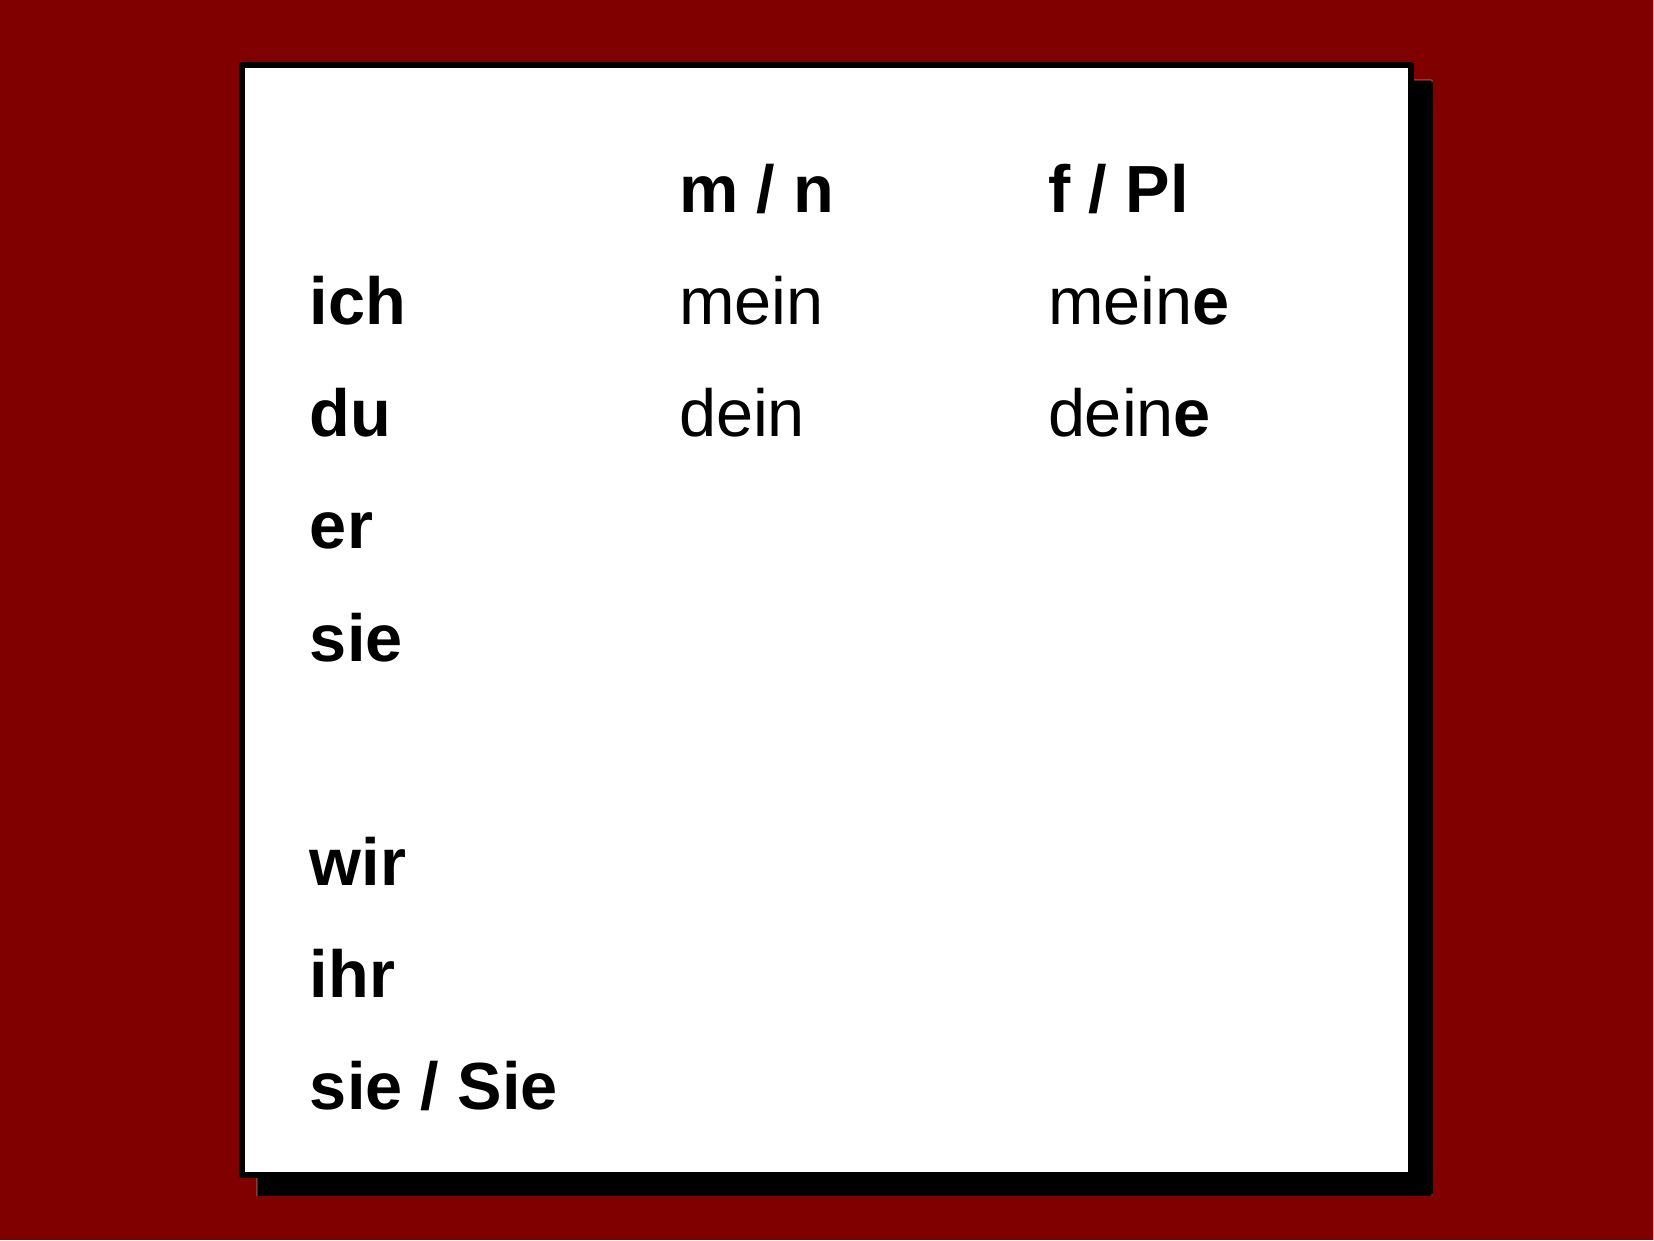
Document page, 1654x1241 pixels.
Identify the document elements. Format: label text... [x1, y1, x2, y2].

text_box [242, 64, 1412, 1176]
text_box m / n f / Pl ich mein meine du dein deine er sie wir ihr sie / Sie [295, 107, 1382, 1133]
